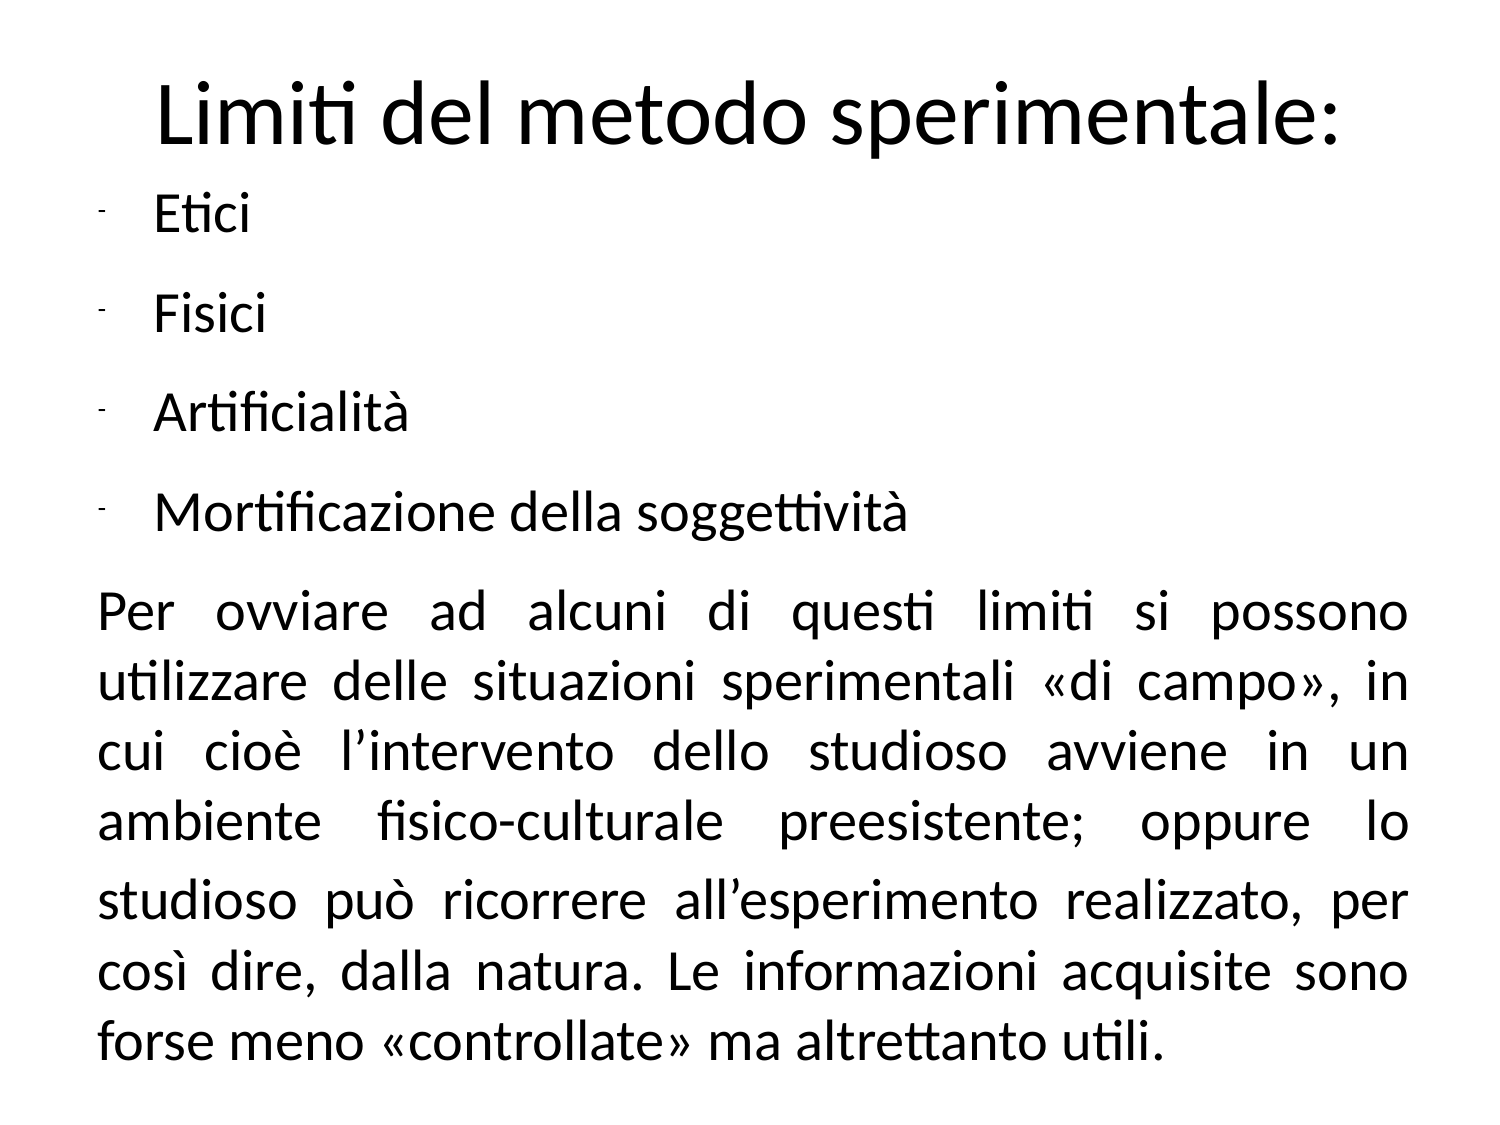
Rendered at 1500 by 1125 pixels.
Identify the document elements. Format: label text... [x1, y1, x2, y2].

list Etici Fisici Artificialità Mortificazione della soggettività Per ovviare ad alcuni di questi limiti si possono utilizzare delle situazioni sperimentali «di campo», in cui cioè l’intervento dello studioso avviene in un ambiente fisico-culturale preesistente; oppure lo studioso può ricorrere all’esperimento realizzato, per così dire, dalla natura. Le informazioni acquisite sono forse meno «controllate» ma altrettanto utili. [82, 167, 1425, 1125]
title Limiti del metodo sperimentale: [75, 45, 1425, 233]
